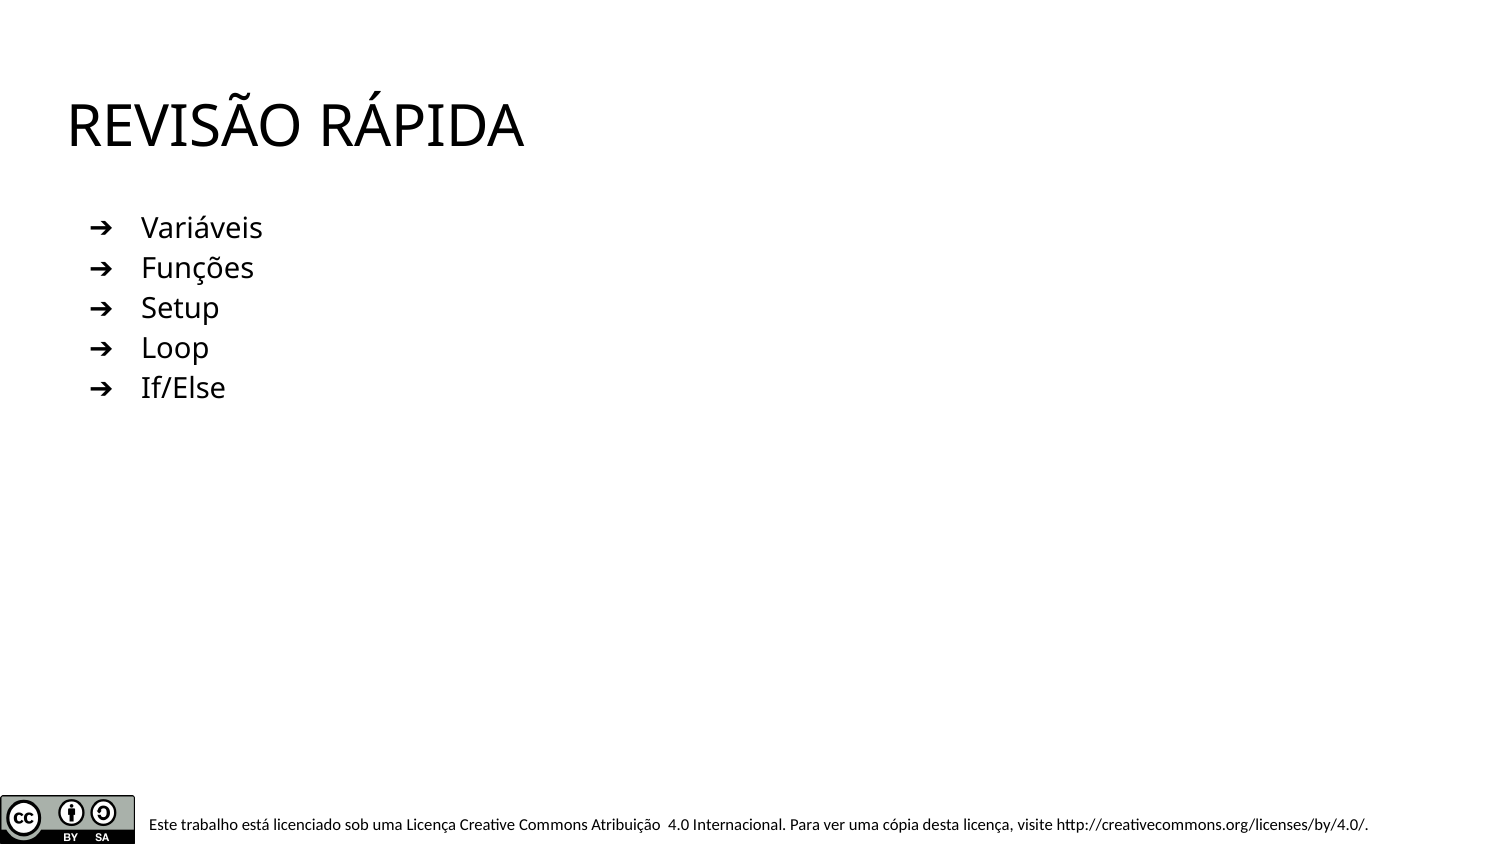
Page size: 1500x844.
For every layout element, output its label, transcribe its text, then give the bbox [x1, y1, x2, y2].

picture [0, 795, 134, 844]
text_box Este trabalho está licenciado sob uma Licença Creative Commons Atribuição 4.0 Internacional. Para ver uma cópia desta licença, visite http://creativecommons.org/licenses/by/4.0/. [134, 795, 1500, 844]
title REVISÃO RÁPIDA [51, 72, 1449, 167]
list Variáveis Funções Setup Loop If/Else [51, 189, 1449, 750]
